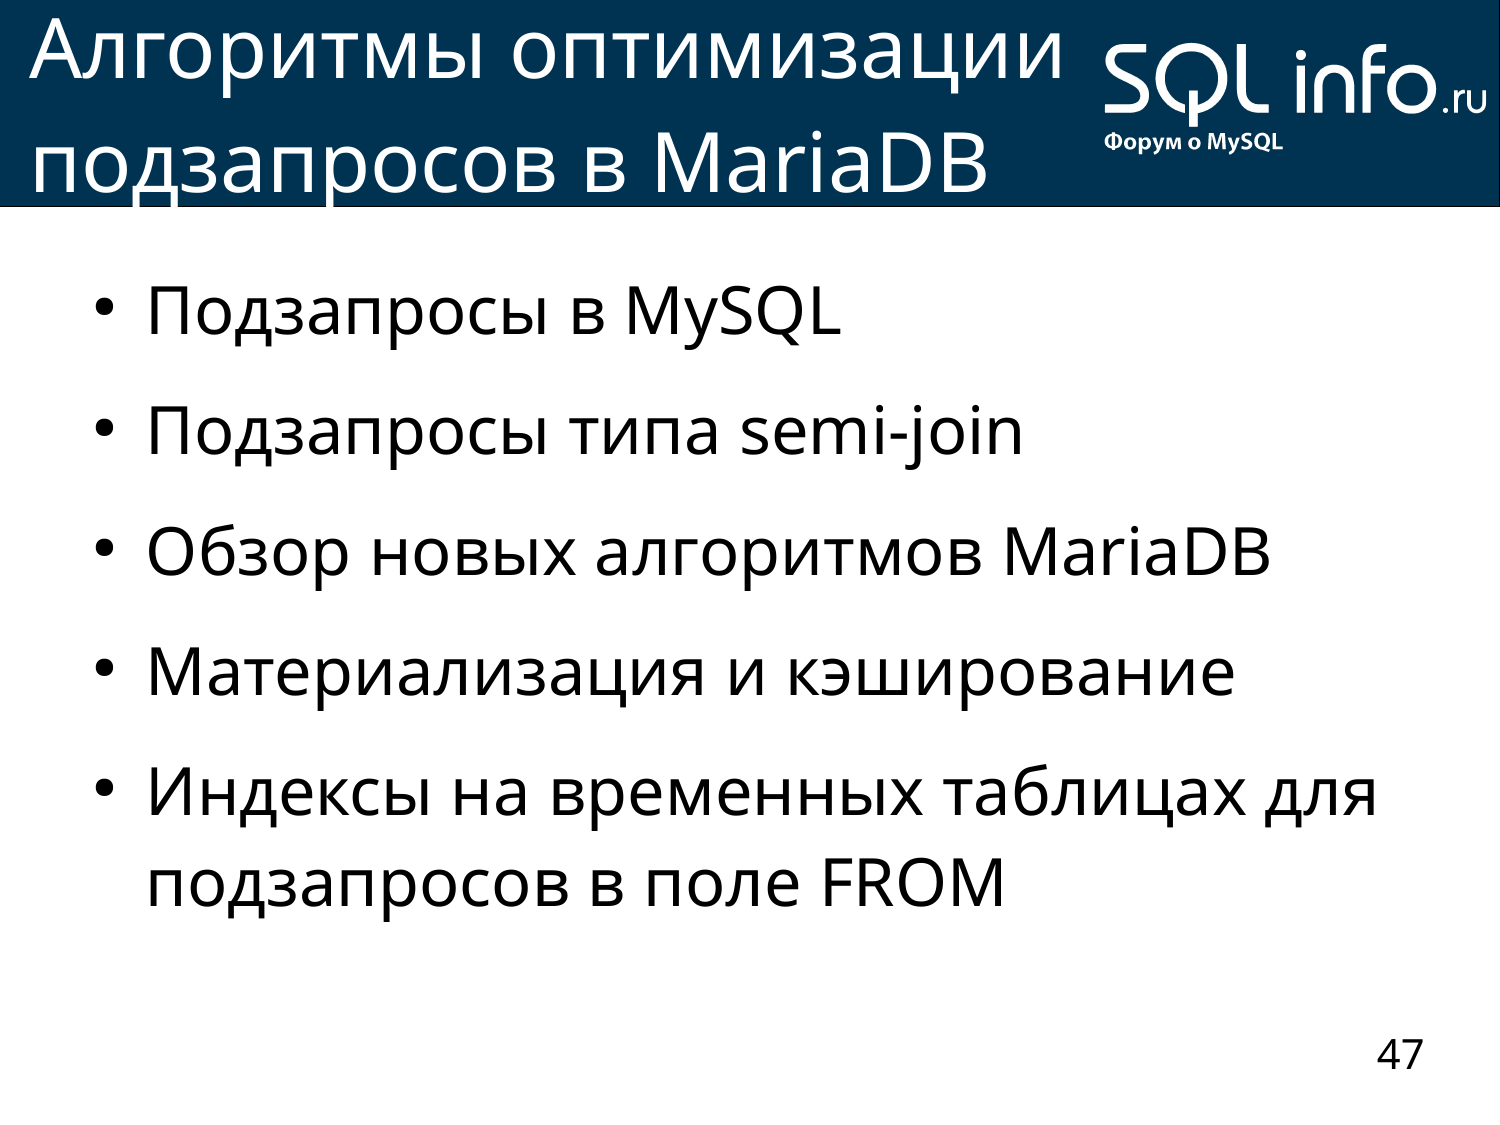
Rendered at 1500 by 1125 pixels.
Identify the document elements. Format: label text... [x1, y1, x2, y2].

list Подзапросы в MySQL Подзапросы типа semi-join Обзор новых алгоритмов MariaDB Материализация и кэширование Индексы на временных таблицах для подзапросов в поле FROM [75, 263, 1425, 916]
picture [1093, 29, 1495, 166]
title Алгоритмы оптимизации подзапросов в MariaDB [29, 0, 1093, 207]
